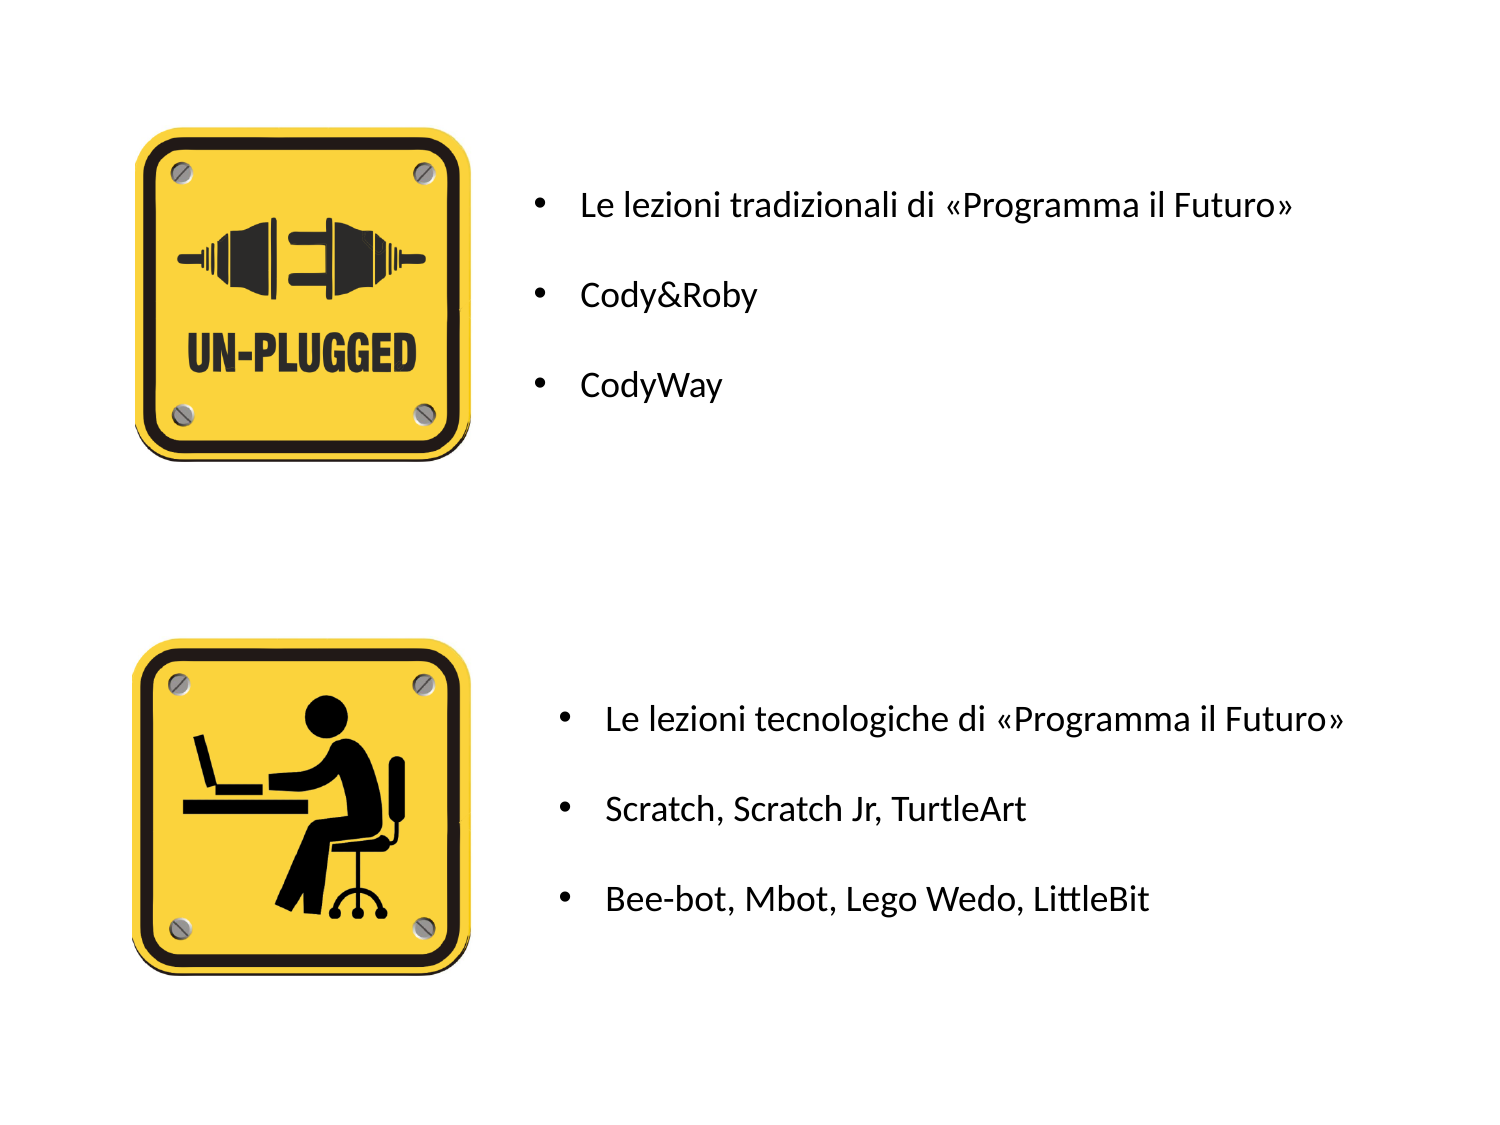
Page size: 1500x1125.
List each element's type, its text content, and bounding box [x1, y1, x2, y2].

picture [135, 125, 473, 463]
text_box Le lezioni tradizionali di «Programma il Futuro» Cody&Roby CodyWay [518, 172, 1311, 413]
picture [132, 636, 473, 976]
text_box Le lezioni tecnologiche di «Programma il Futuro» Scratch, Scratch Jr, TurtleArt Bee-bot, Mbot, Lego Wedo, LittleBit [543, 686, 1362, 927]
